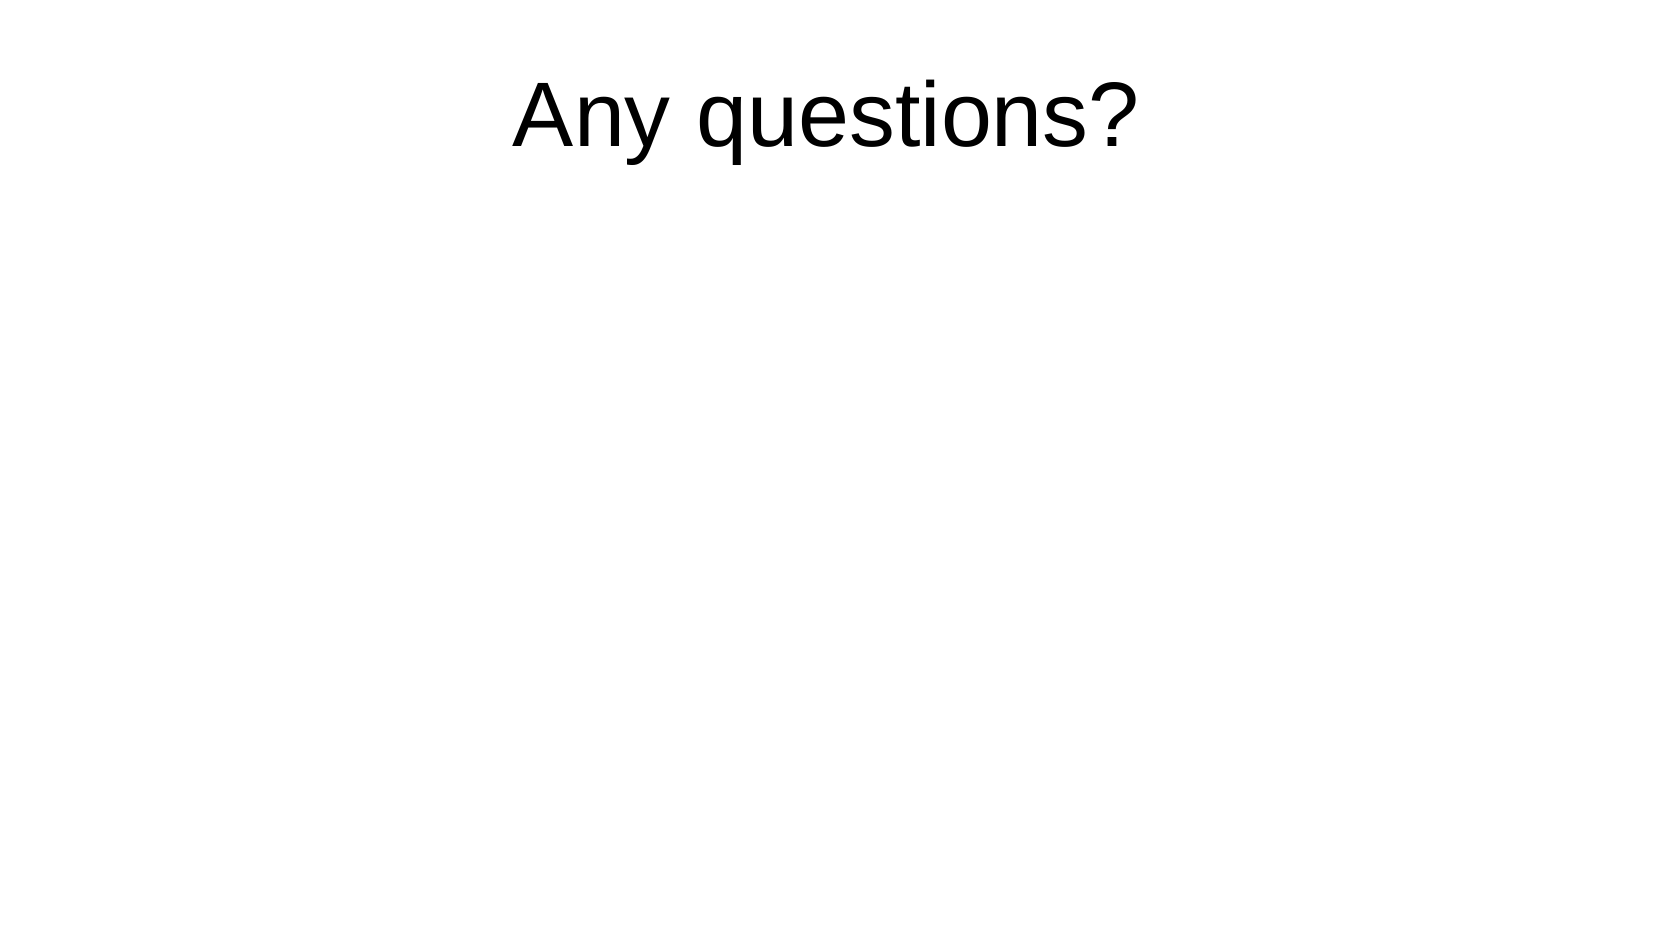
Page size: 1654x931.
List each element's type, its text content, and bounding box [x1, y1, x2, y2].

title Any questions? [82, 37, 1571, 193]
